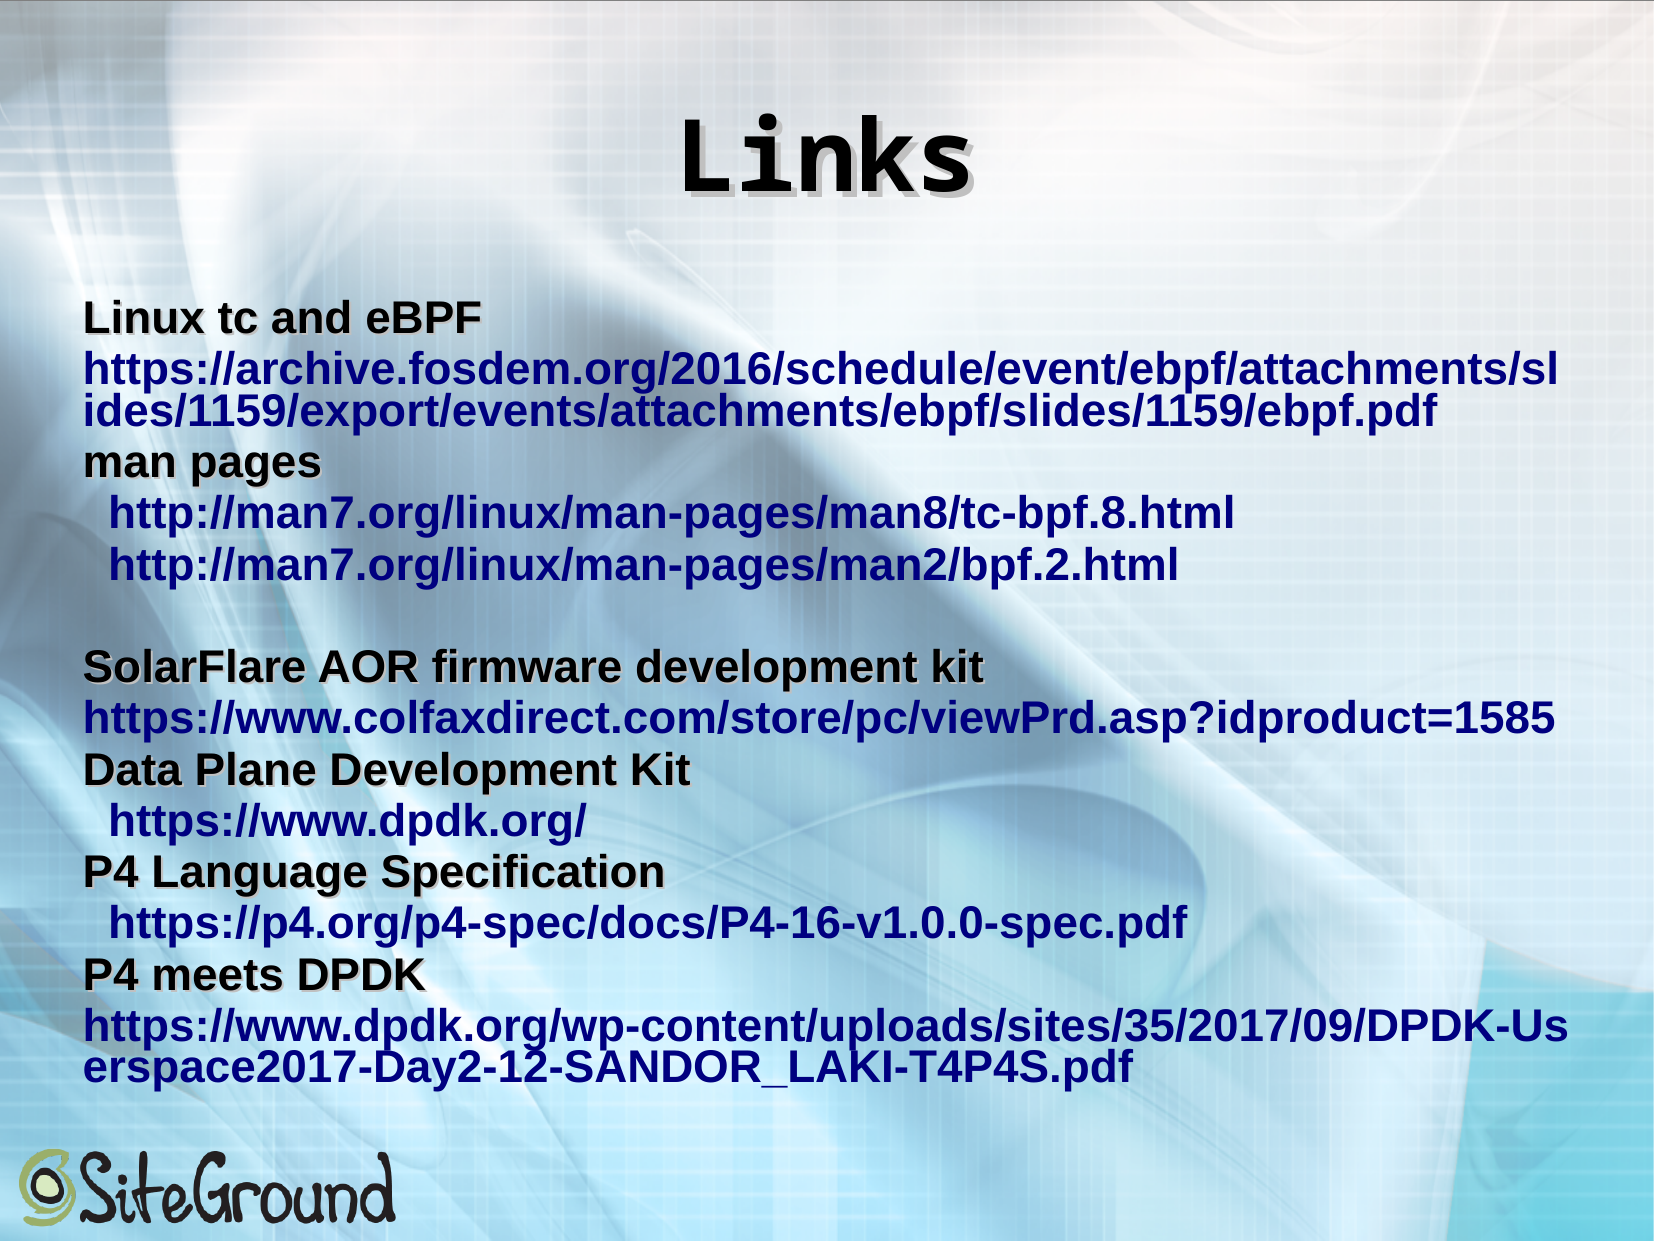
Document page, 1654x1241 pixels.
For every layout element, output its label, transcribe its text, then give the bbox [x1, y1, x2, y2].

subtitle Linux tc and eBPF https://archive.fosdem.org/2016/schedule/event/ebpf/attachments/slides/1159/export/events/attachments/ebpf/slides/1159/ebpf.pdf man pages http://man7.org/linux/man-pages/man8/tc-bpf.8.html http://man7.org/linux/man-pages/man2/bpf.2.html SolarFlare AOR firmware development kit https://www.colfaxdirect.com/store/pc/viewPrd.asp?idproduct=1585 Data Plane Development Kit https://www.dpdk.org/ P4 Language Specification https://p4.org/p4-spec/docs/P4-16-v1.0.0-spec.pdf P4 meets DPDK https://www.dpdk.org/wp-content/uploads/sites/35/2017/09/DPDK-Userspace2017-Day2-12-SANDOR_LAKI-T4P4S.pdf [82, 177, 1571, 1073]
picture [15, 1145, 396, 1233]
title Links [82, 49, 1571, 177]
